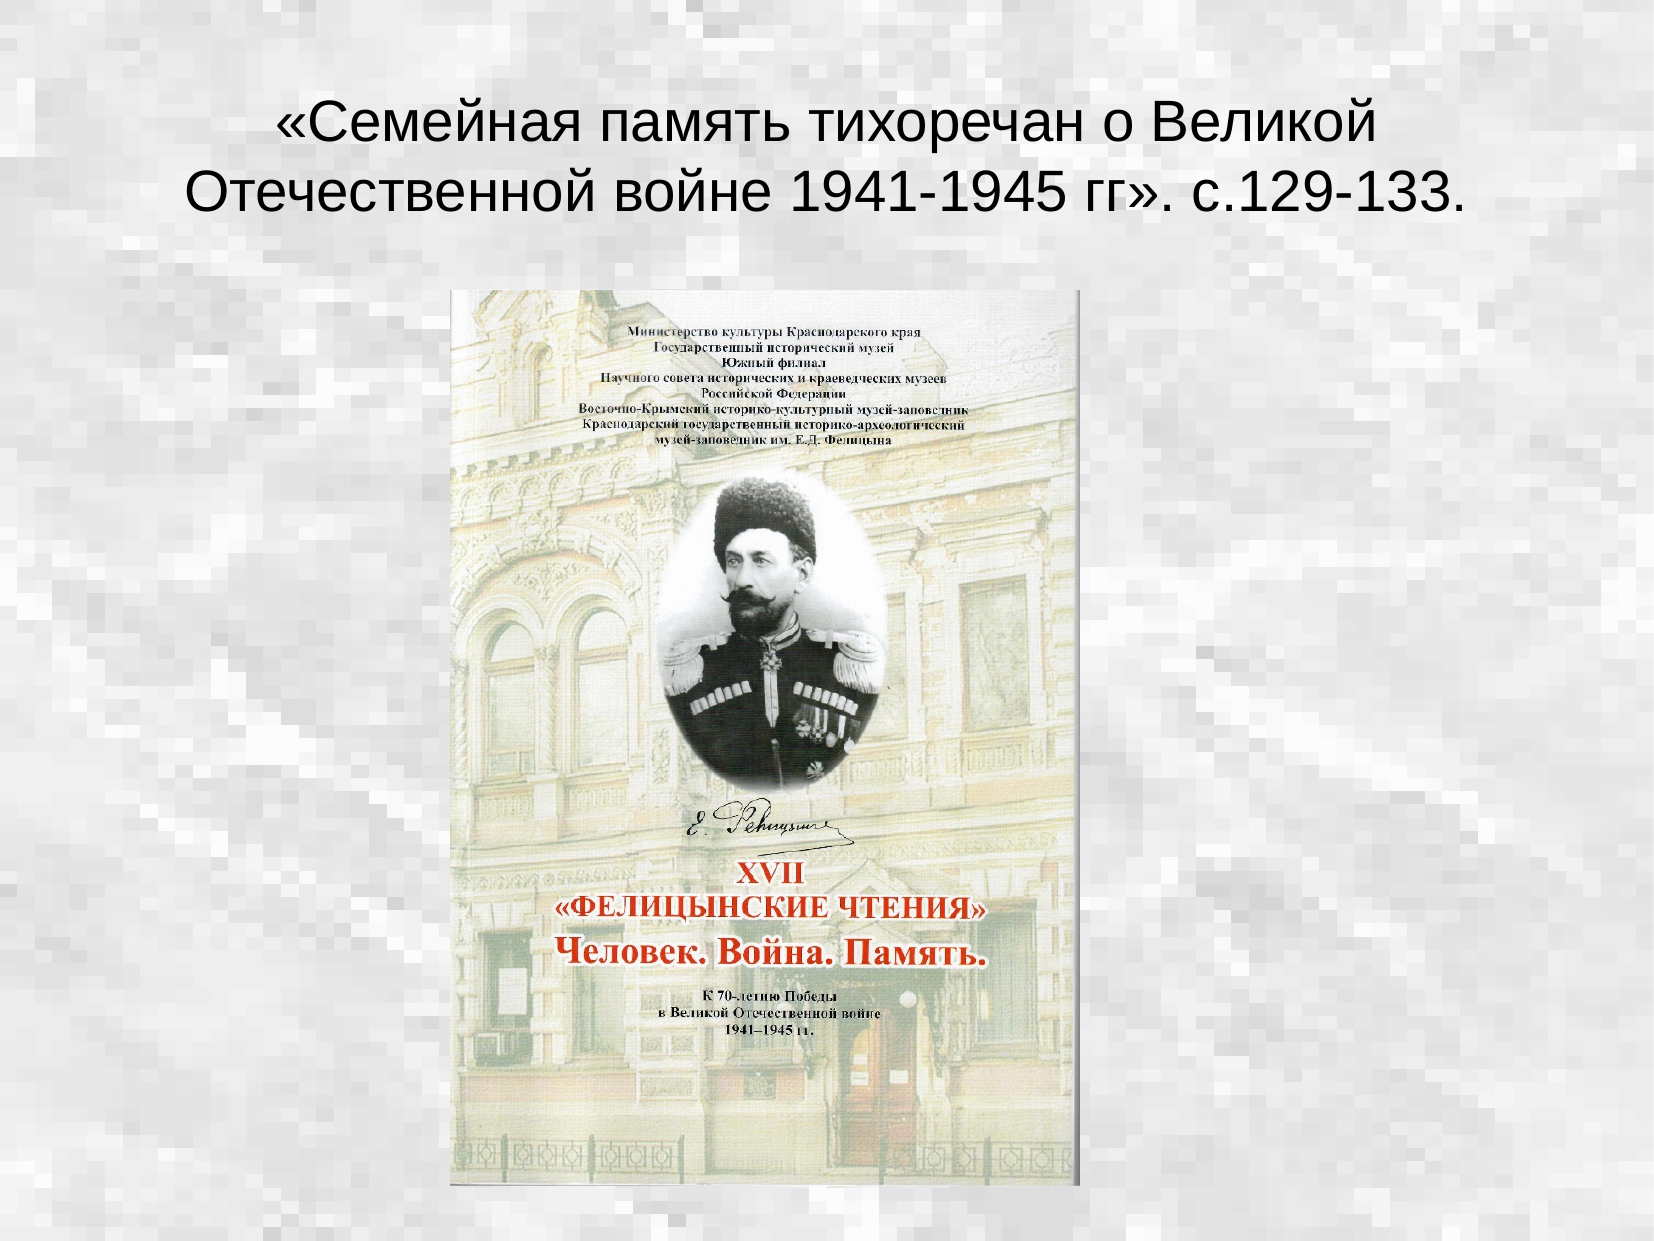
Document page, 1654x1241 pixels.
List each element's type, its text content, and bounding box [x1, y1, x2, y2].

picture [450, 290, 1080, 1186]
title «Семейная память тихоречан о Великой Отечественной войне 1941-1945 гг». с.129-133. [82, 49, 1571, 257]
